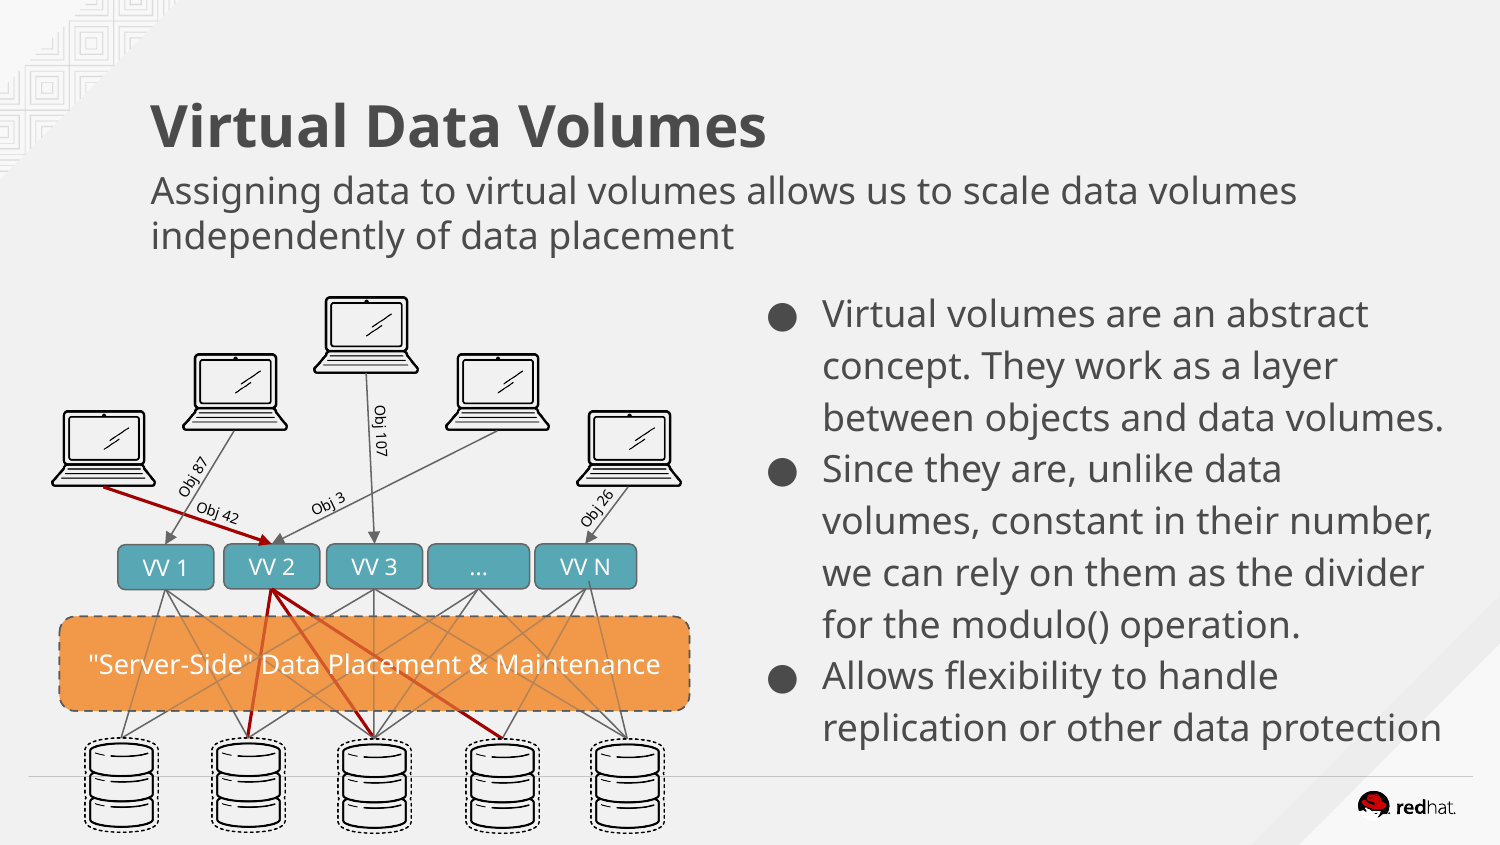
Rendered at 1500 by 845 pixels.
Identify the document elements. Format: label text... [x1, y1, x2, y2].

text_box VV 2 [223, 543, 320, 589]
text_box VV N [534, 543, 637, 589]
text_box Virtual volumes are an abstract concept. They work as a layer between objects and data volumes. Since they are, unlike data volumes, constant in their number, we can rely on them as the divider for the modulo() operation. Allows flexibility to handle replication or other data protection [732, 268, 1461, 703]
text_box Assigning data to virtual volumes allows us to scale data volumes independently of data placement [135, 152, 1365, 207]
text_box ... [427, 543, 530, 589]
text_box "Server-Side" Data Placement & Maintenance [59, 616, 690, 711]
picture [0, 0, 1500, 845]
text_box Obj 26 [546, 453, 637, 557]
text_box Obj 87 [145, 421, 230, 527]
text_box Virtual Data Volumes [135, 0, 1365, 152]
text_box Obj 3 [271, 459, 379, 537]
text_box Obj 107 [367, 379, 408, 483]
text_box VV 1 [117, 544, 214, 590]
text_box Obj 42 [184, 482, 273, 540]
text_box VV 3 [326, 543, 423, 589]
